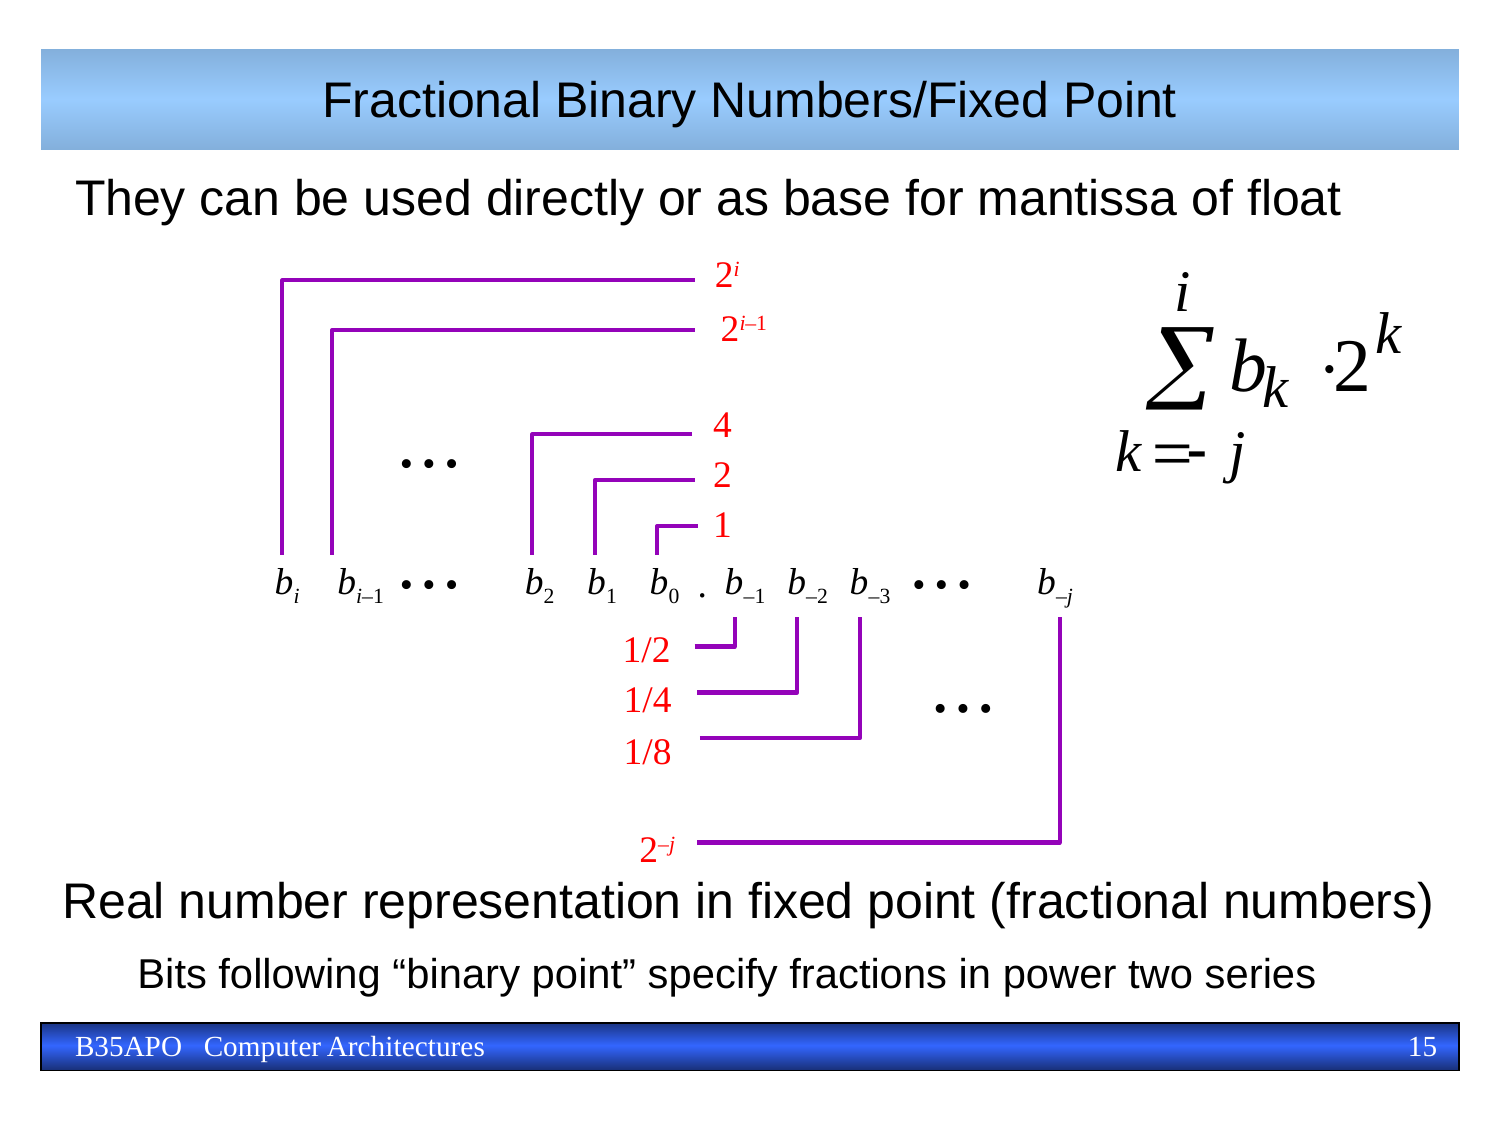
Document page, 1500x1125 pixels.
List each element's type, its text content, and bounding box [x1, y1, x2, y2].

text_box b0 [634, 538, 697, 626]
text_box b–j [1023, 538, 1085, 626]
text_box 1/8 [608, 720, 687, 780]
text_box b–2 [772, 538, 834, 626]
picture [1111, 268, 1418, 492]
text_box 1 [698, 503, 747, 553]
text_box b2 [510, 538, 572, 626]
text_box 2i [700, 263, 755, 303]
text_box • • • [384, 417, 510, 506]
text_box They can be used directly or as base for mantissa of float [75, 166, 1465, 263]
text_box . [697, 538, 710, 626]
text_box 2–j [624, 817, 690, 878]
text_box bi–1 [322, 538, 384, 626]
text_box 4 [698, 392, 747, 453]
text_box • • • [897, 538, 1023, 626]
title Fractional Binary Numbers/Fixed Point [41, 49, 1459, 150]
text_box • • • [882, 667, 1008, 755]
text_box b–1 [710, 538, 772, 626]
text_box Real number representation in fixed point (fractional numbers) Bits following “binary point” specify fractions in power two series [62, 870, 1453, 1042]
text_box bi [259, 538, 322, 626]
text_box 1/2 [607, 617, 686, 678]
text_box b1 [572, 538, 634, 626]
text_box 1/4 [608, 667, 687, 720]
text_box 2 [698, 453, 747, 503]
text_box b–3 [834, 538, 897, 626]
text_box 2i–1 [705, 296, 783, 357]
text_box • • • [384, 538, 510, 626]
